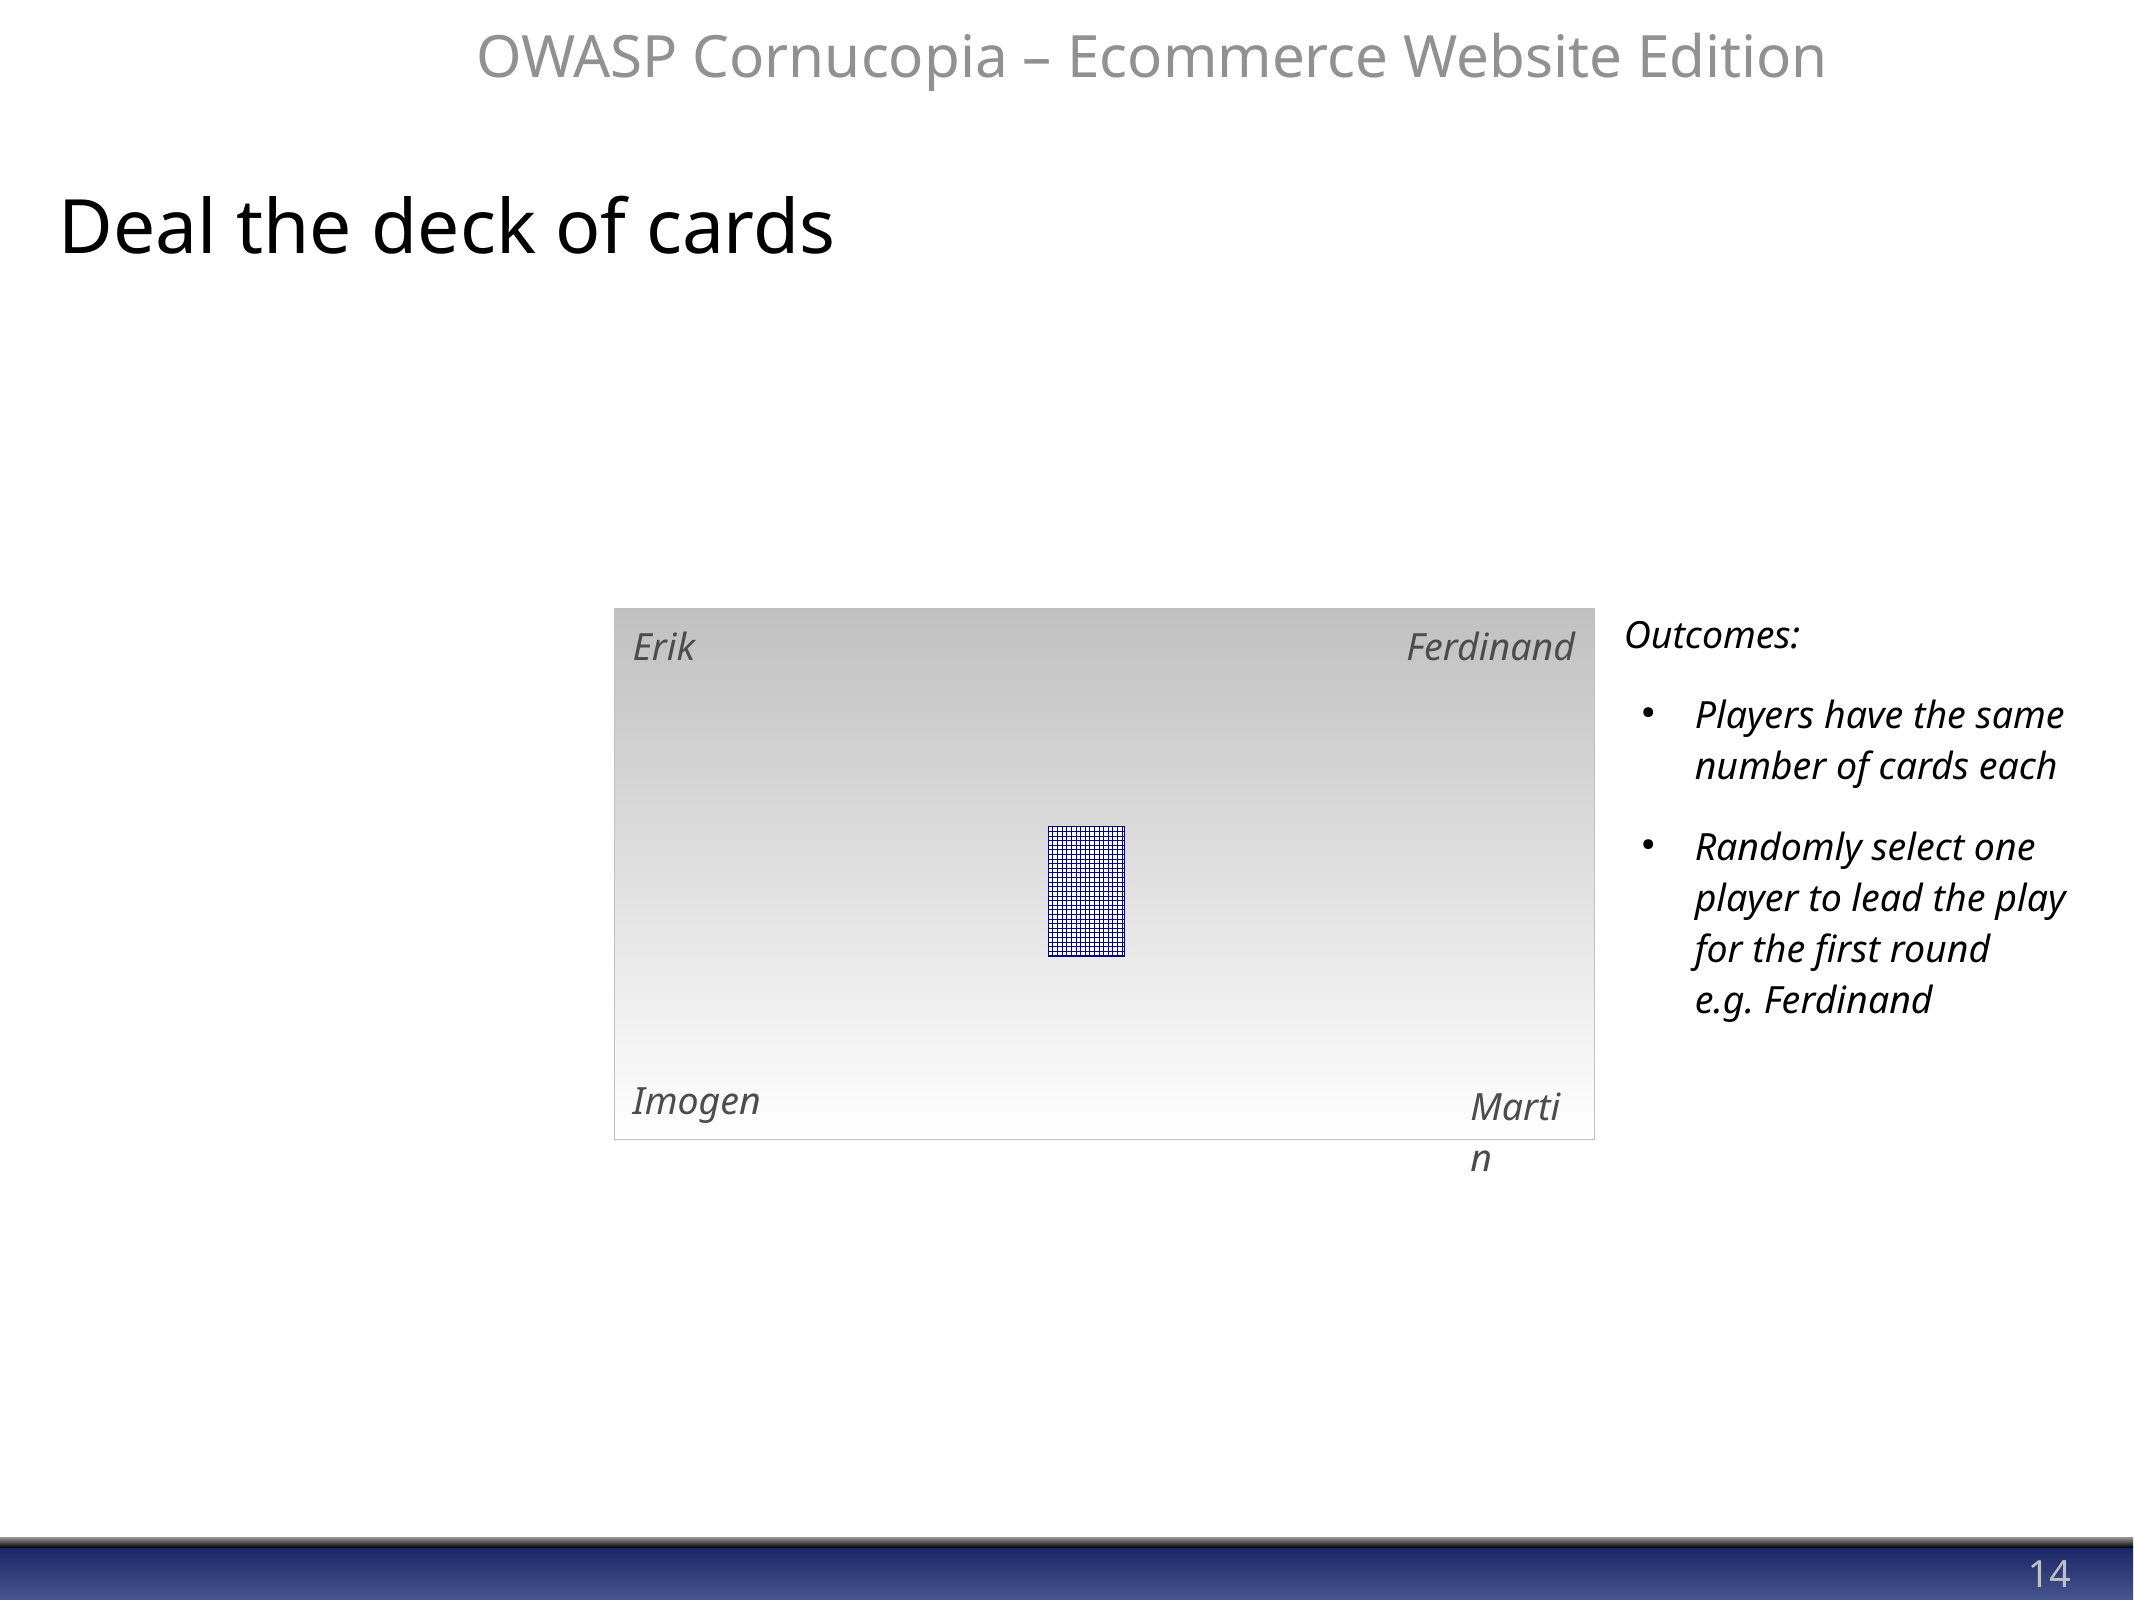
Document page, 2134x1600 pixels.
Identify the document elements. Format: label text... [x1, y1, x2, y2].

list Martin [1470, 1080, 1576, 1141]
title Deal the deck of cards [58, 124, 2126, 325]
list Ferdinand [1406, 620, 1607, 681]
list Imogen [632, 1074, 798, 1135]
list Erik [632, 620, 739, 681]
list Outcomes: Players have the same number of cards each Randomly select one player to lead the play for the first round e.g. Ferdinand [1624, 608, 2093, 1199]
list [614, 608, 1595, 1140]
